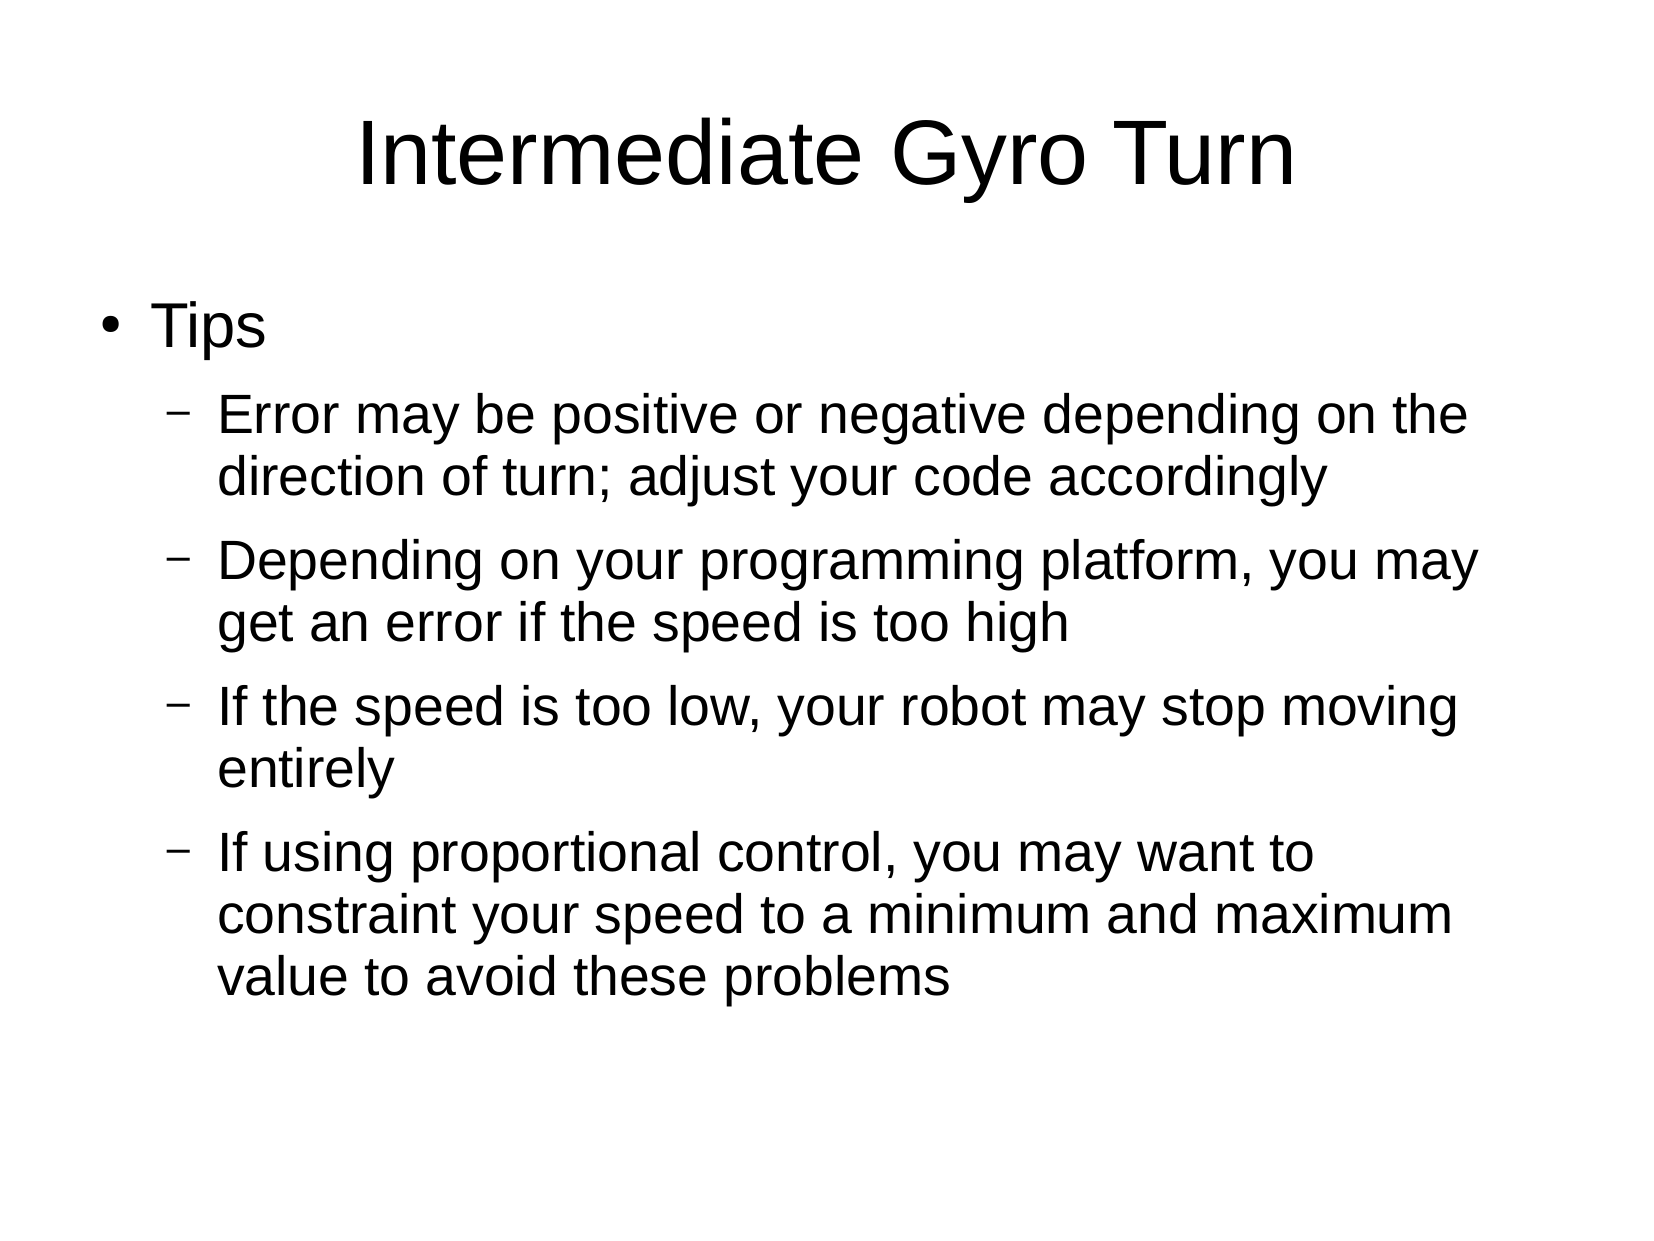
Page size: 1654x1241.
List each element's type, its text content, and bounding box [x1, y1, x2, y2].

list Tips Error may be positive or negative depending on the direction of turn; adjust your code accordingly Depending on your programming platform, you may get an error if the speed is too high If the speed is too low, your robot may stop moving entirely If using proportional control, you may want to constraint your speed to a minimum and maximum value to avoid these problems [82, 290, 1571, 1010]
title Intermediate Gyro Turn [82, 49, 1571, 257]
